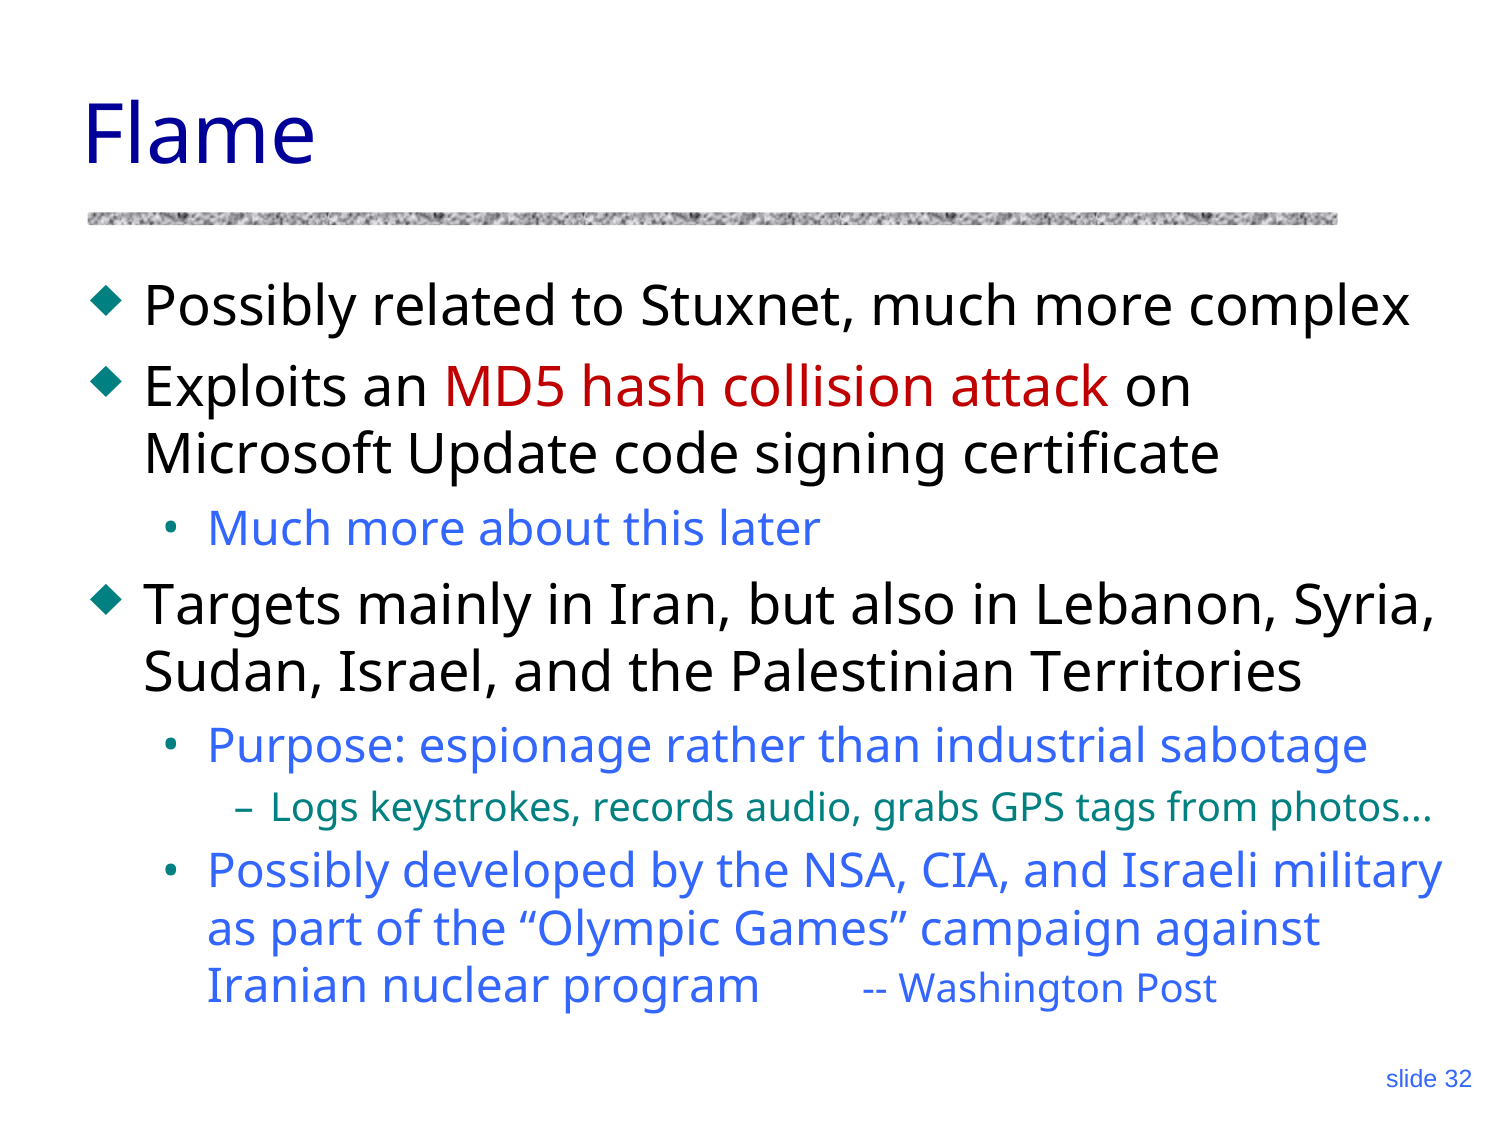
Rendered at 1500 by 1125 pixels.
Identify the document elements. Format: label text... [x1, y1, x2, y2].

list Possibly related to Stuxnet, much more complex Exploits an MD5 hash collision attack on Microsoft Update code signing certificate Much more about this later Targets mainly in Iran, but also in Lebanon, Syria, Sudan, Israel, and the Palestinian Territories Purpose: espionage rather than industrial sabotage Logs keystrokes, records audio, grabs GPS tags from photos... Possibly developed by the NSA, CIA, and Israeli military as part of the “Olympic Games” campaign against Iranian nuclear program -- Washington Post [74, 262, 1463, 1063]
text_box slide <number> [1174, 1025, 1488, 1101]
title Flame [66, 37, 1342, 188]
picture [87, 212, 1338, 226]
